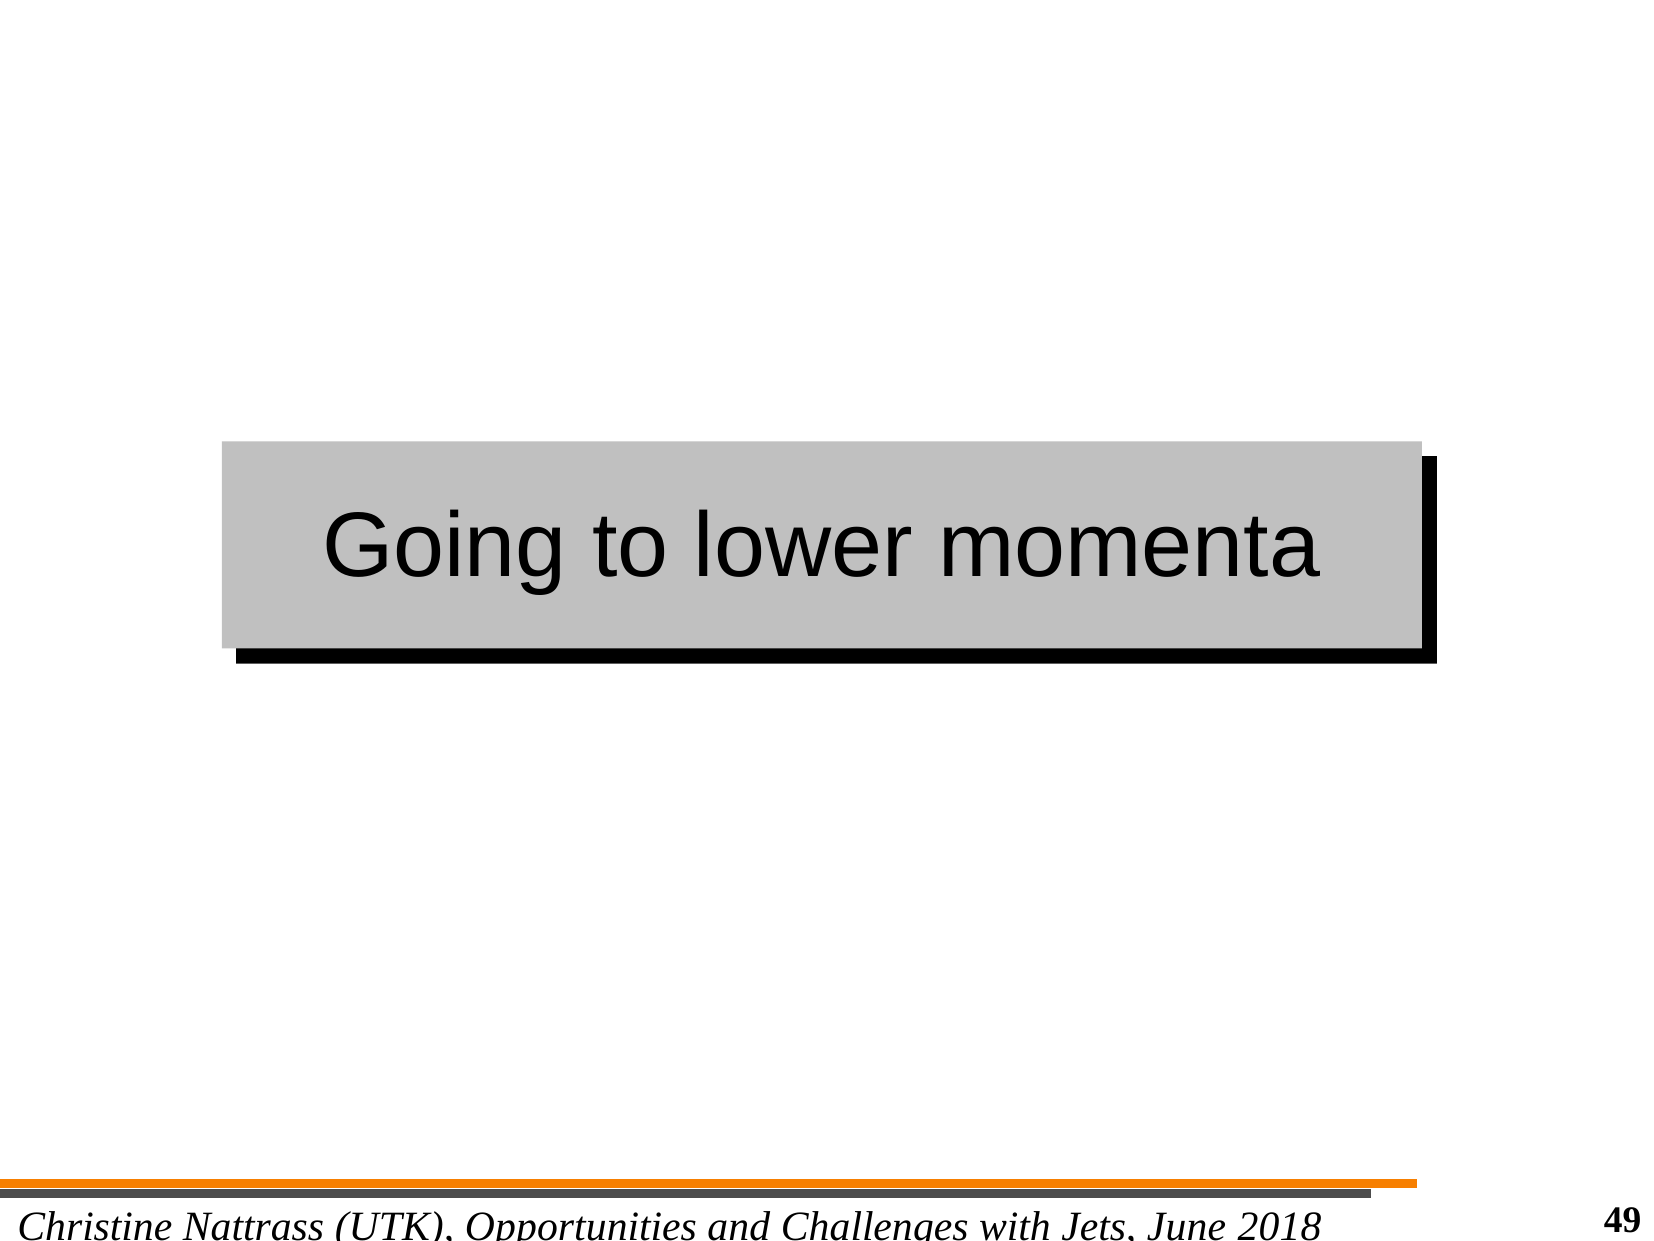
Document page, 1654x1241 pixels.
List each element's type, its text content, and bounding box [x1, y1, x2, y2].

title Going to lower momenta [221, 441, 1422, 649]
